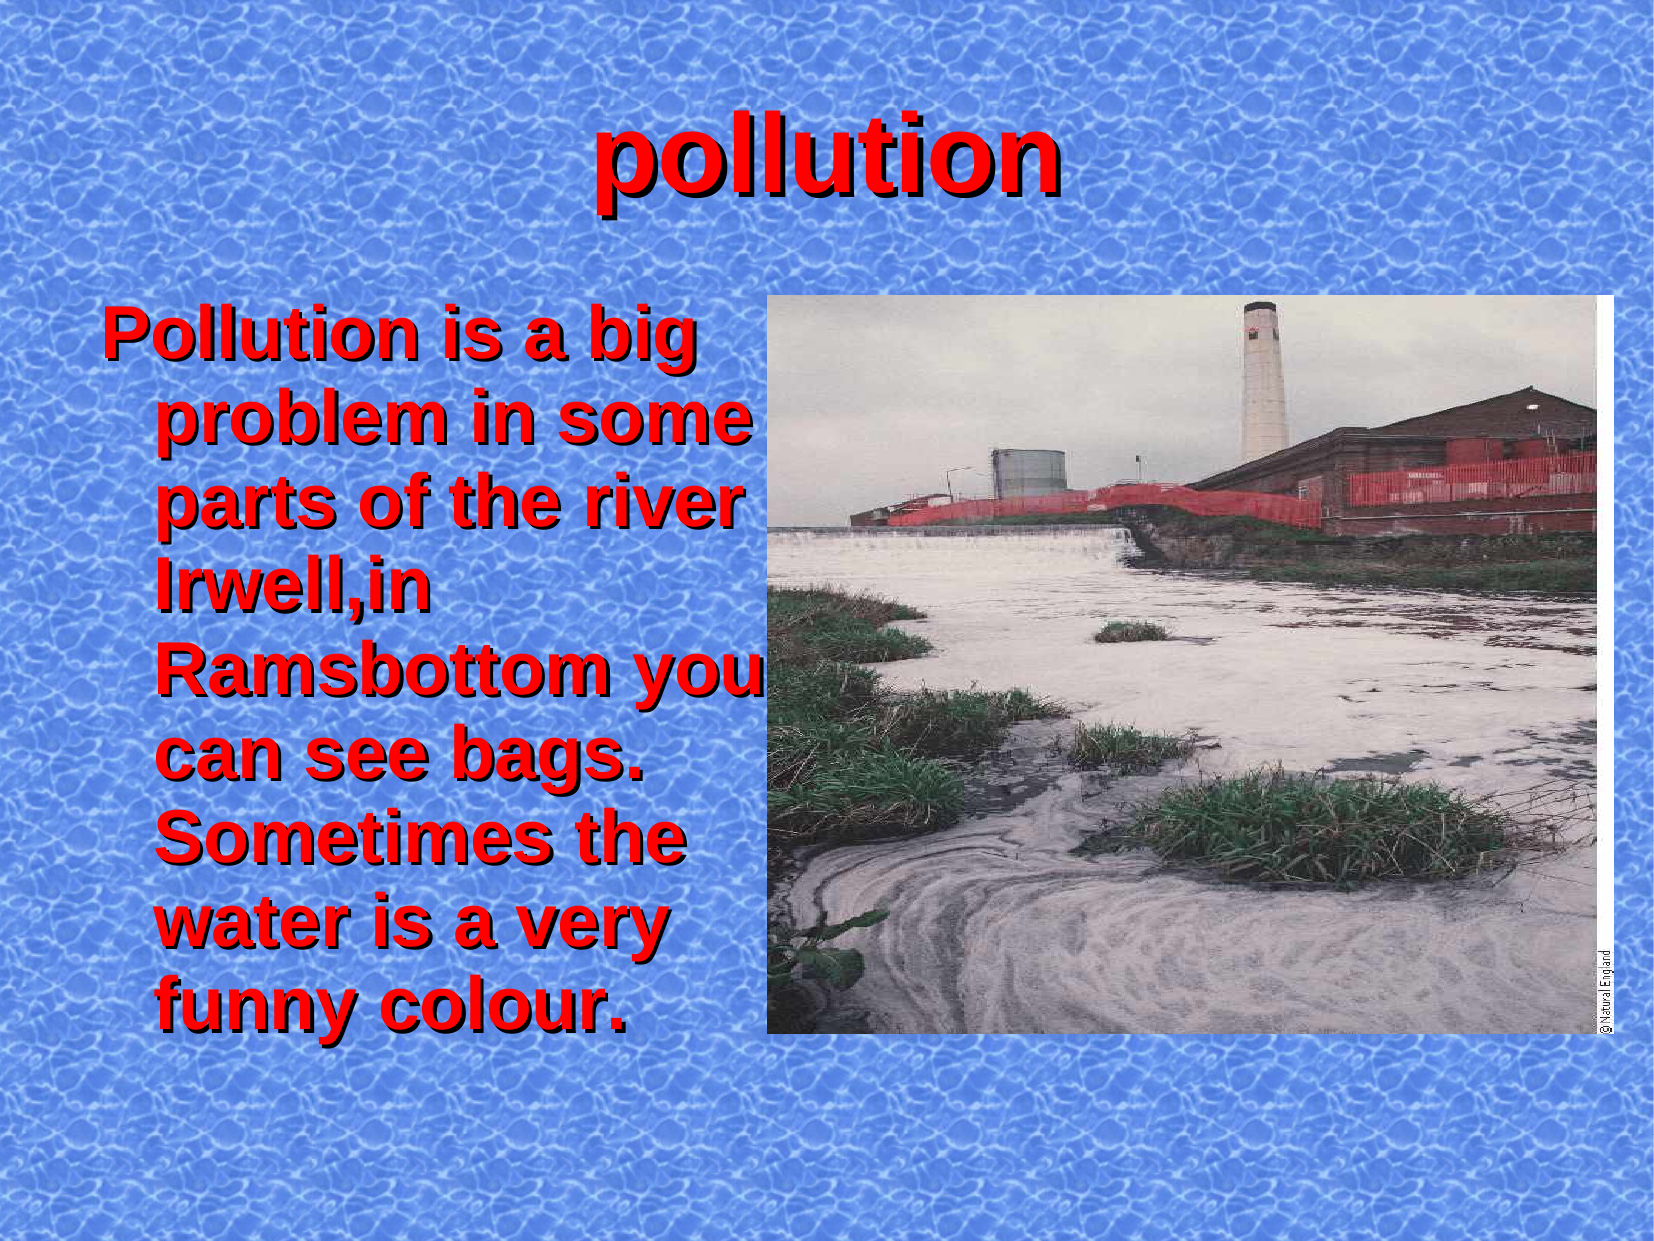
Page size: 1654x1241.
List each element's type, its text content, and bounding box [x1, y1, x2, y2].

list Pollution is a big problem in some parts of the river Irwell,in Ramsbottom you can see bags. Sometimes the water is a very funny colour. [82, 290, 809, 1109]
title pollution [82, 49, 1571, 257]
picture [0, 0, 1654, 1241]
